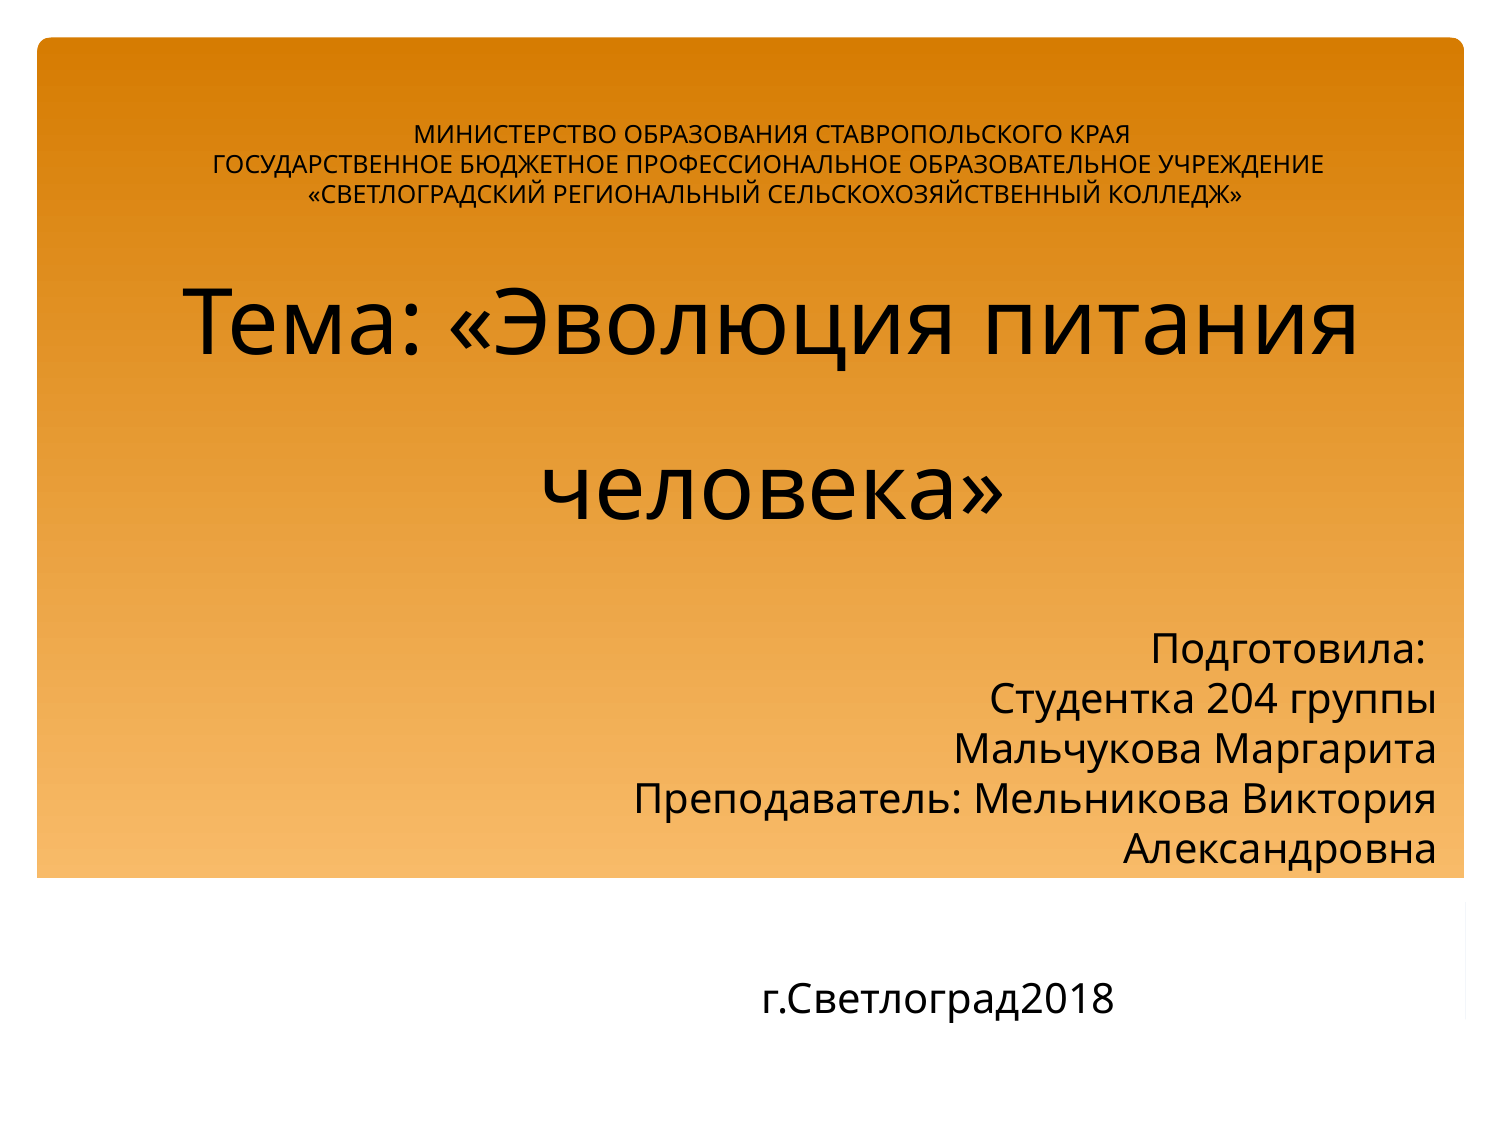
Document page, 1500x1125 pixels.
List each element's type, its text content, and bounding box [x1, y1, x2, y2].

text_box МИНИСТЕРСТВО ОБРАЗОВАНИЯ СТАВРОПОЛЬСКОГО КРАЯ ГОСУДАРСТВЕННОЕ БЮДЖЕТНОЕ ПРОФЕССИОНАЛЬНОЕ ОБРАЗОВАТЕЛЬНОЕ УЧРЕЖДЕНИЕ «СВЕТЛОГРАДСКИЙ РЕГИОНАЛЬНЫЙ СЕЛЬСКОХОЗЯЙСТВЕННЫЙ КОЛЛЕДЖ» Тема: «Эволюция питания человека» [155, 38, 1390, 546]
text_box Подготовила: Студентка 204 группы Мальчукова Маргарита Преподаватель: Мельникова Виктория Александровна г.Светлоград2018 [425, 614, 1453, 886]
